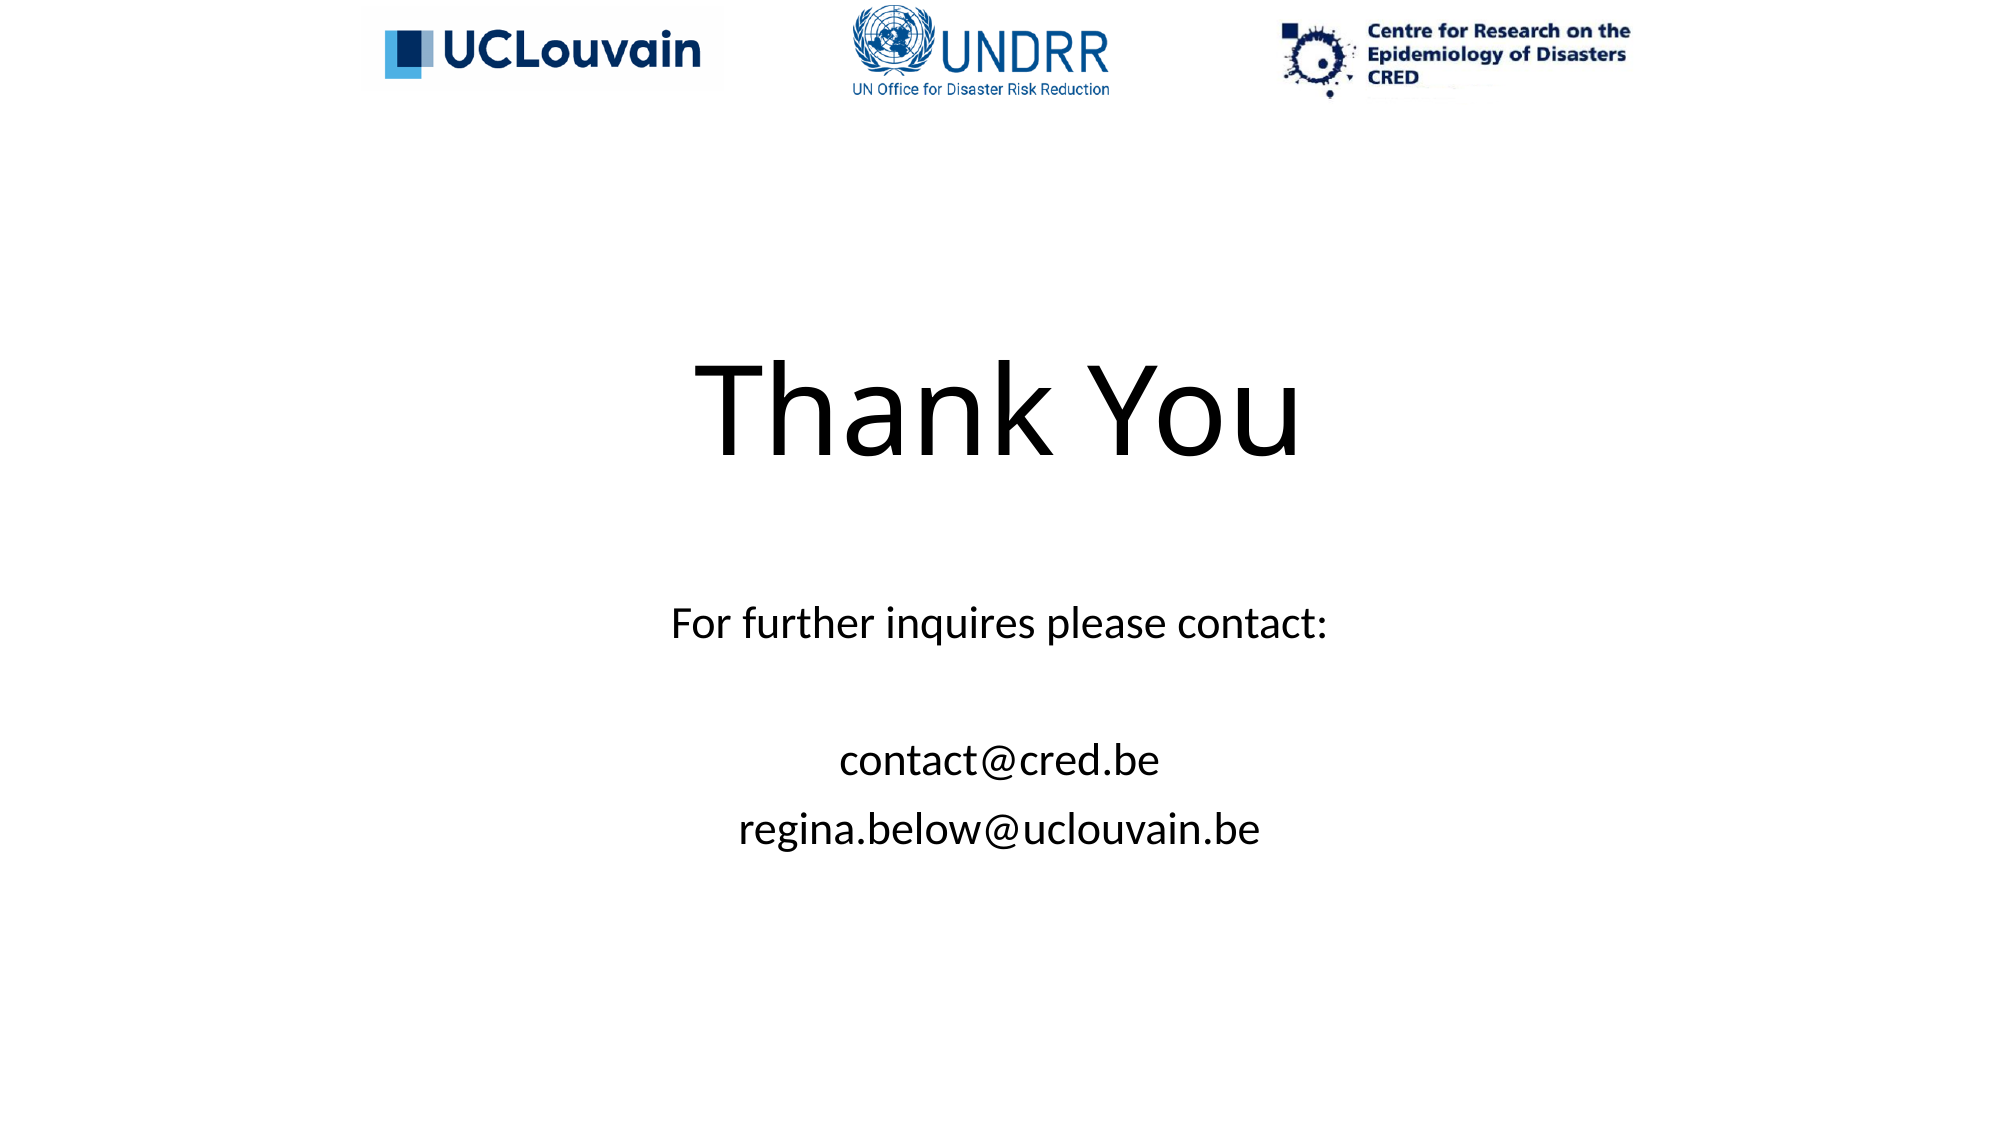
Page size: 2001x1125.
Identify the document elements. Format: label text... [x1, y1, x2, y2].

title Thank You [334, 320, 1666, 490]
picture [361, 0, 1639, 110]
subtitle For further inquires please contact: contact@cred.be regina.below@uclouvain.be [249, 590, 1750, 863]
